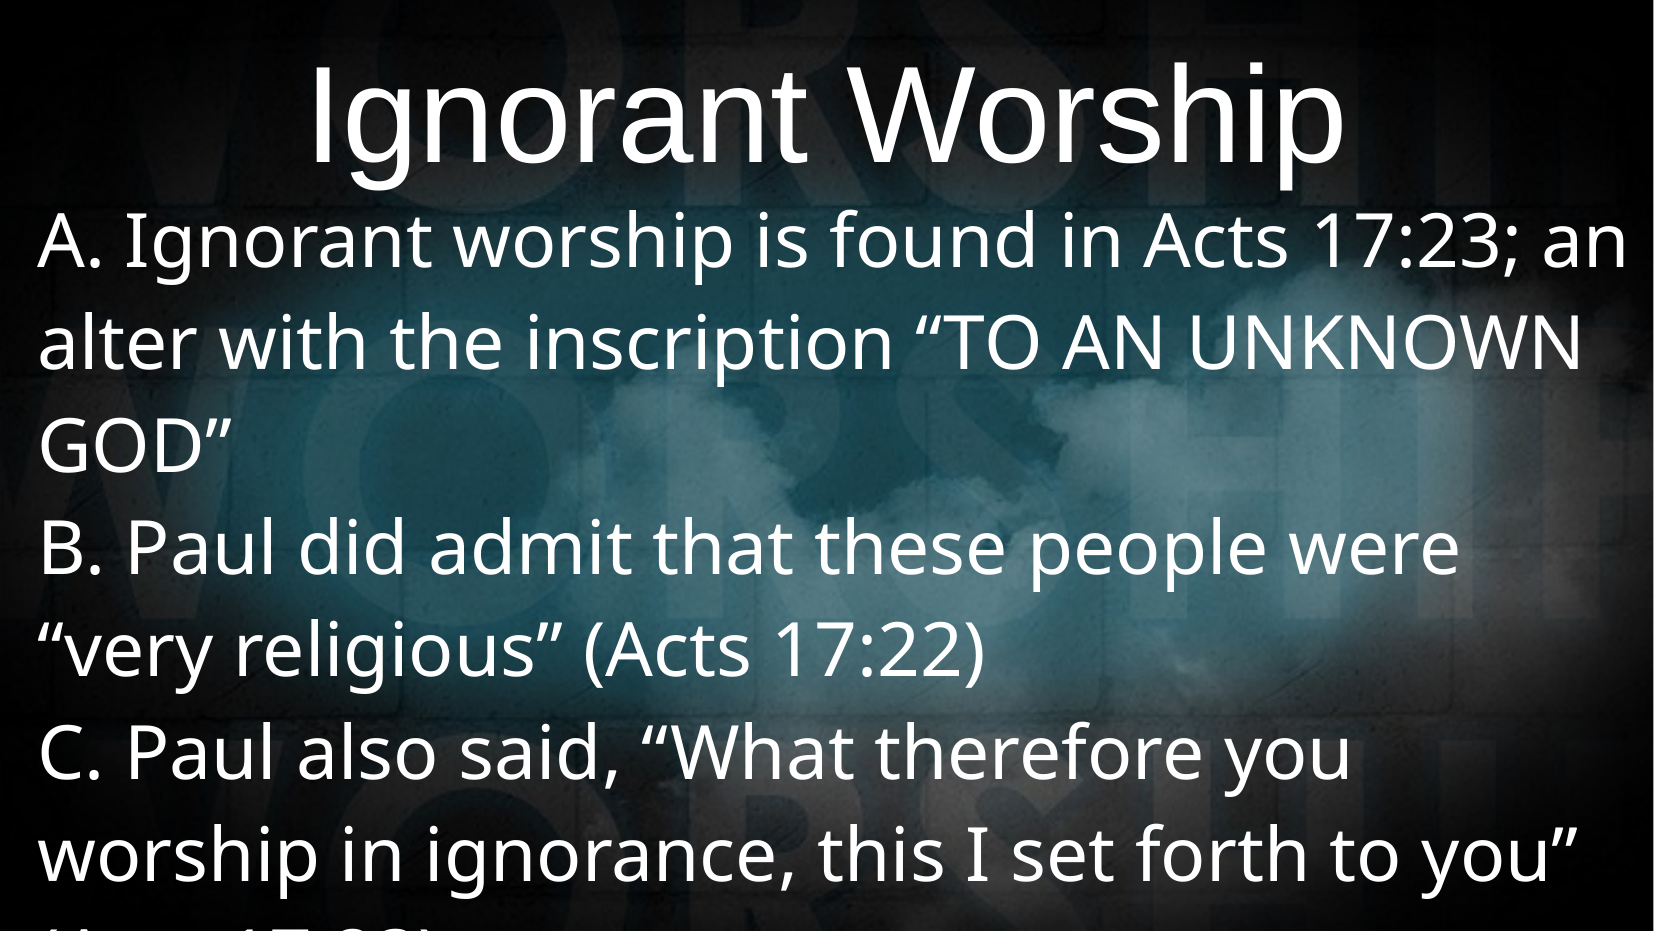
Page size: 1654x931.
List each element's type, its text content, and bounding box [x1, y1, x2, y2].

title Ignorant Worship [82, 37, 1571, 187]
subtitle A. Ignorant worship is found in Acts 17:23; an alter with the inscription “TO AN UNKNOWN GOD” B. Paul did admit that these people were “very religious” (Acts 17:22) C. Paul also said, “What therefore you worship in ignorance, this I set forth to you” (Acts 17:23) [37, 187, 1651, 918]
picture [0, 0, 1654, 931]
